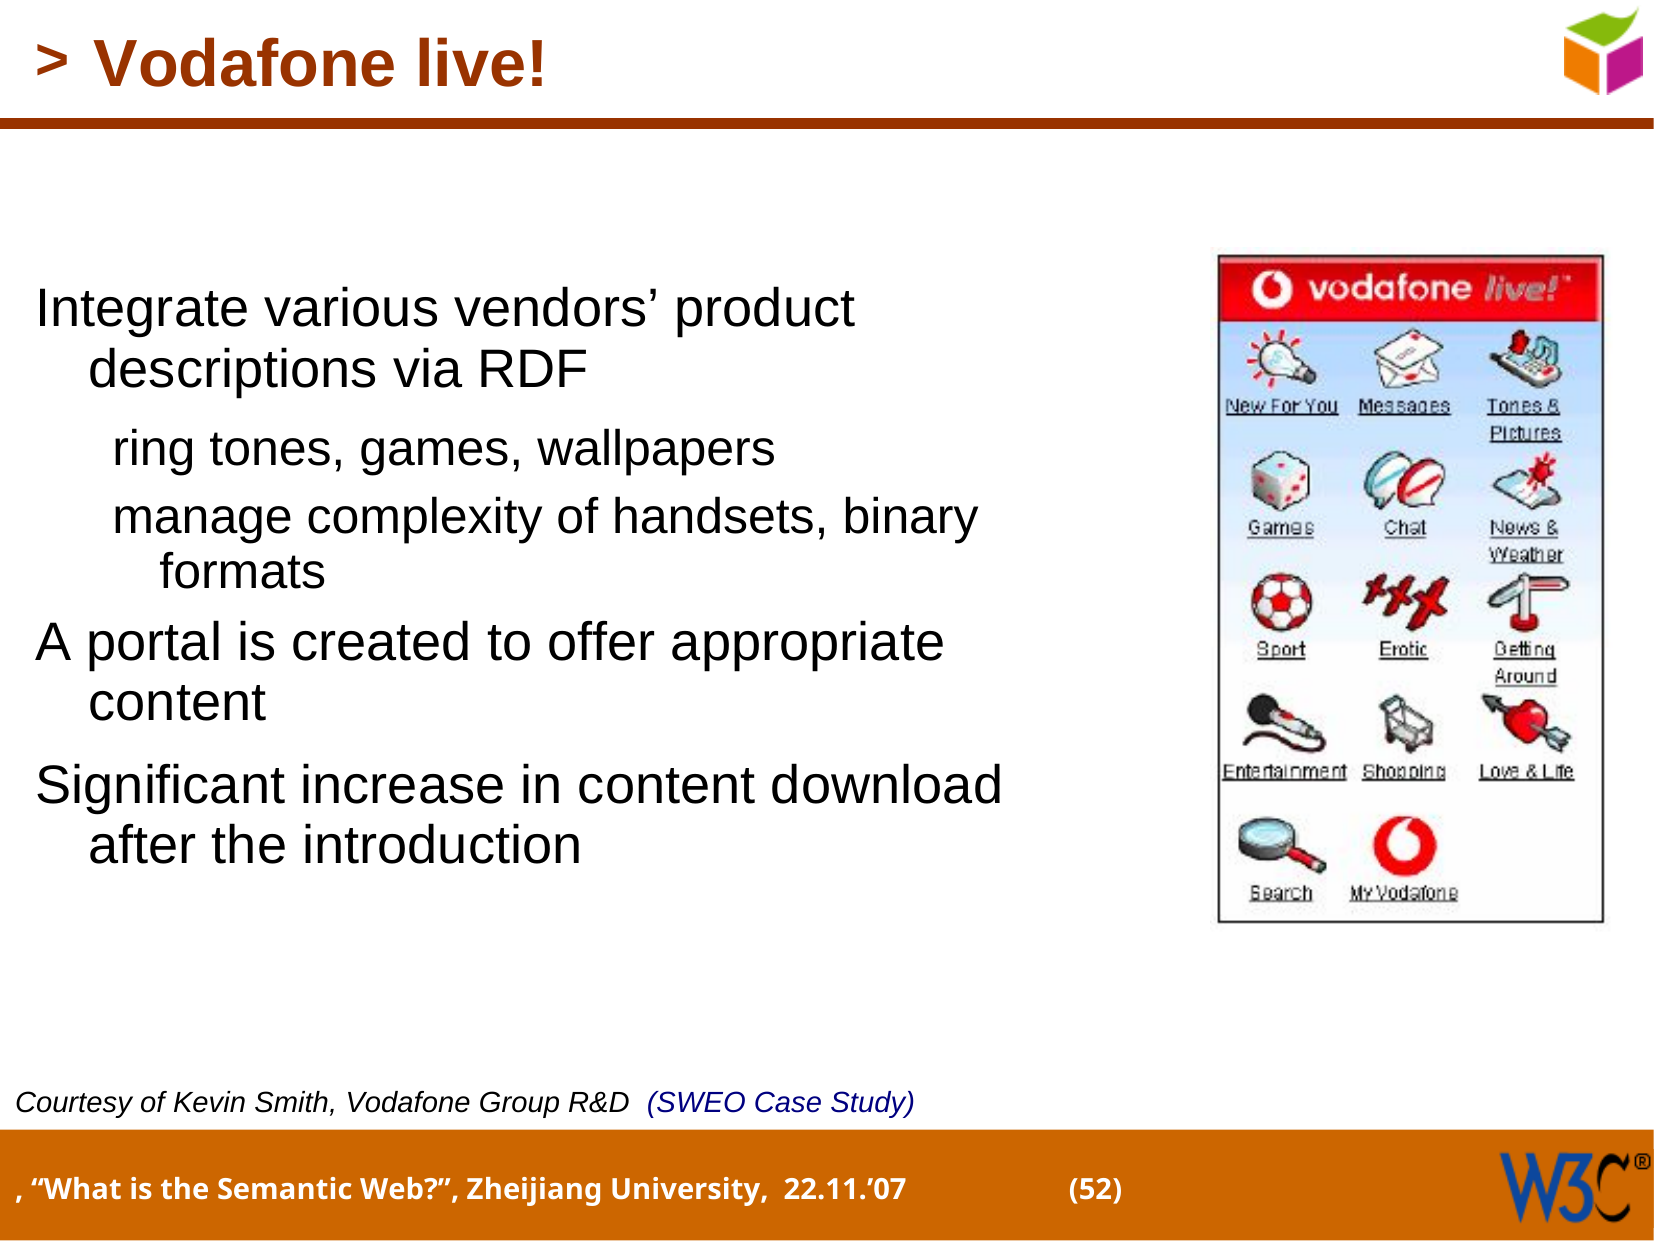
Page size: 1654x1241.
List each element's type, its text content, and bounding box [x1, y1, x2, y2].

picture [1564, 5, 1643, 95]
picture [1495, 1149, 1654, 1228]
picture [1210, 247, 1617, 936]
text_box Courtesy of Kevin Smith, Vodafone Group R&D (SWEO Case Study) [0, 1080, 932, 1129]
list Integrate various vendors’ product descriptions via RDF ring tones, games, wallpapers manage complexity of handsets, binary formats A portal is created to offer appropriate content Significant increase in content download after the introduction [17, 277, 1118, 876]
title Vodafone live! [93, 0, 1493, 124]
